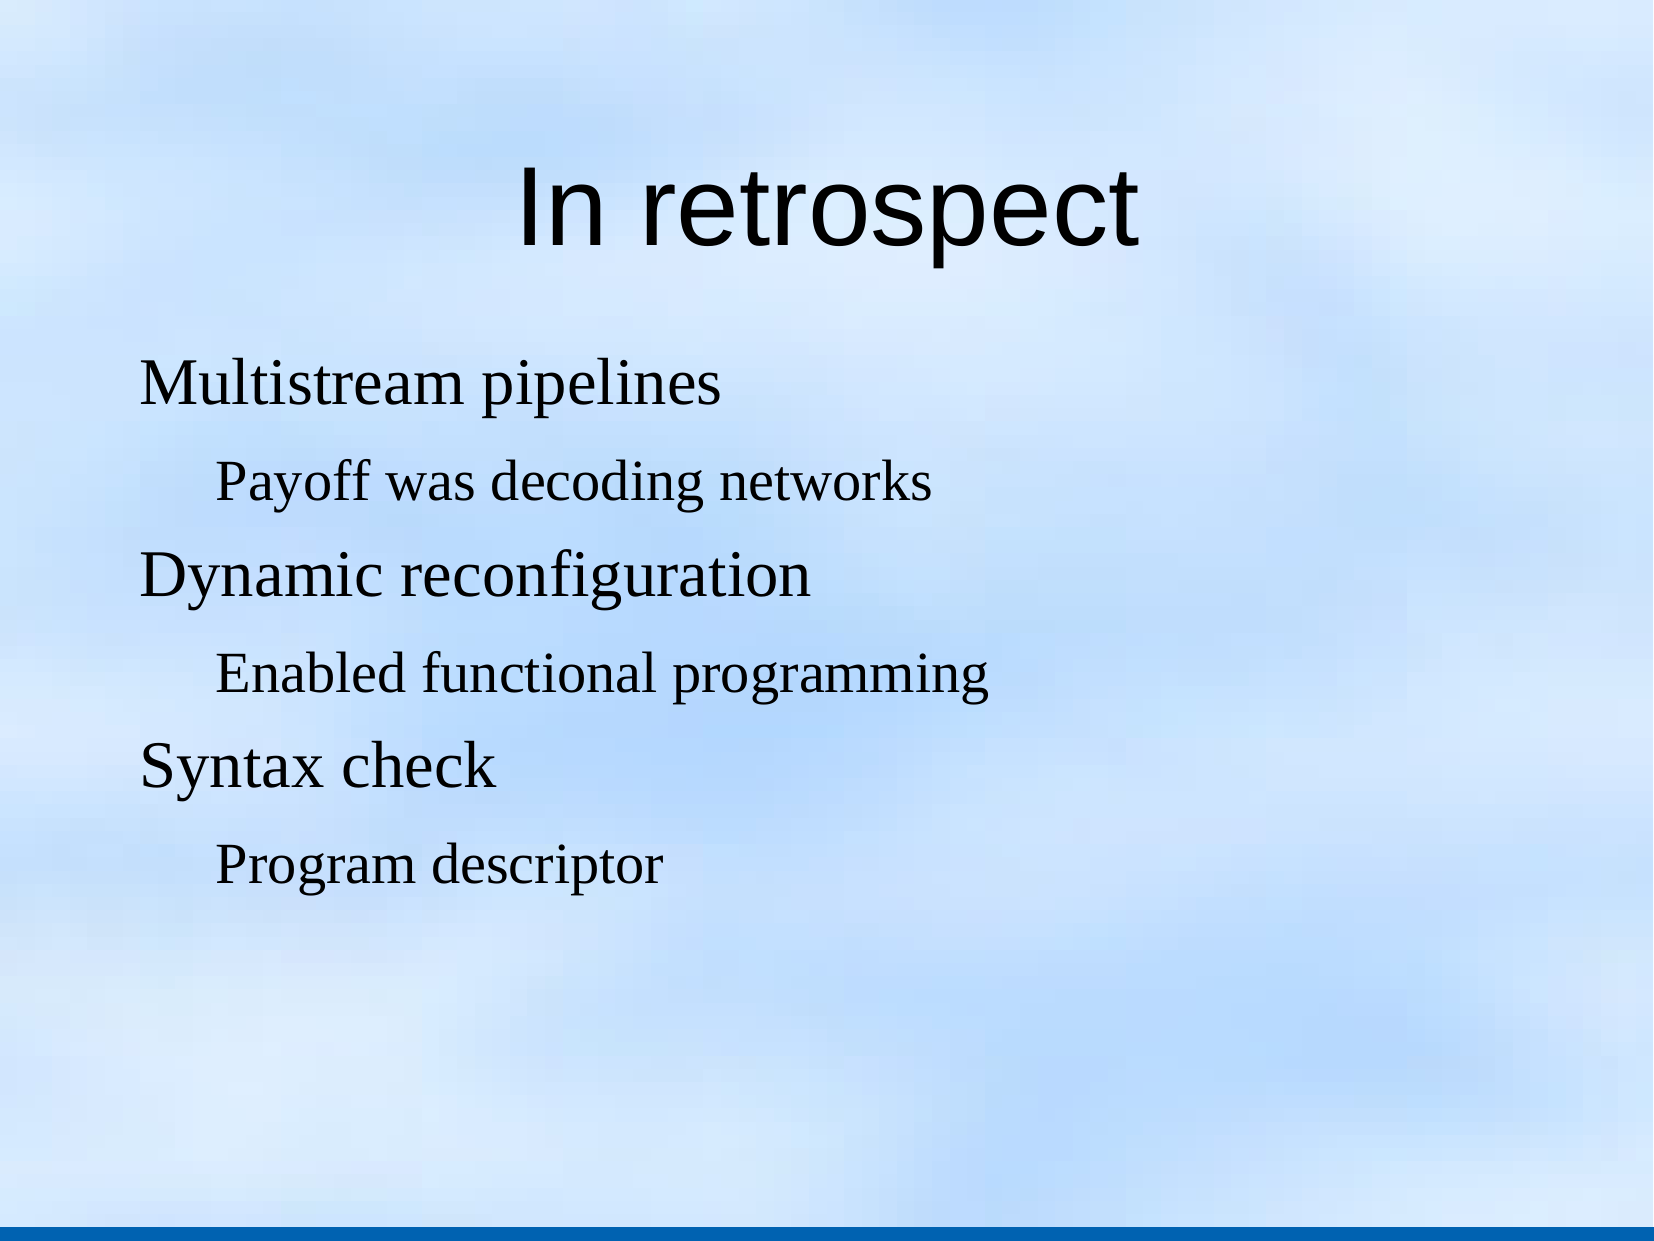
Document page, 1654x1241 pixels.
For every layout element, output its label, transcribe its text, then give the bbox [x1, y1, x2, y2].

list Multistream pipelines Payoff was decoding networks Dynamic reconfiguration Enabled functional programming Syntax check Program descriptor [121, 344, 1533, 1127]
title In retrospect [121, 102, 1533, 311]
picture [0, 0, 1654, 1227]
